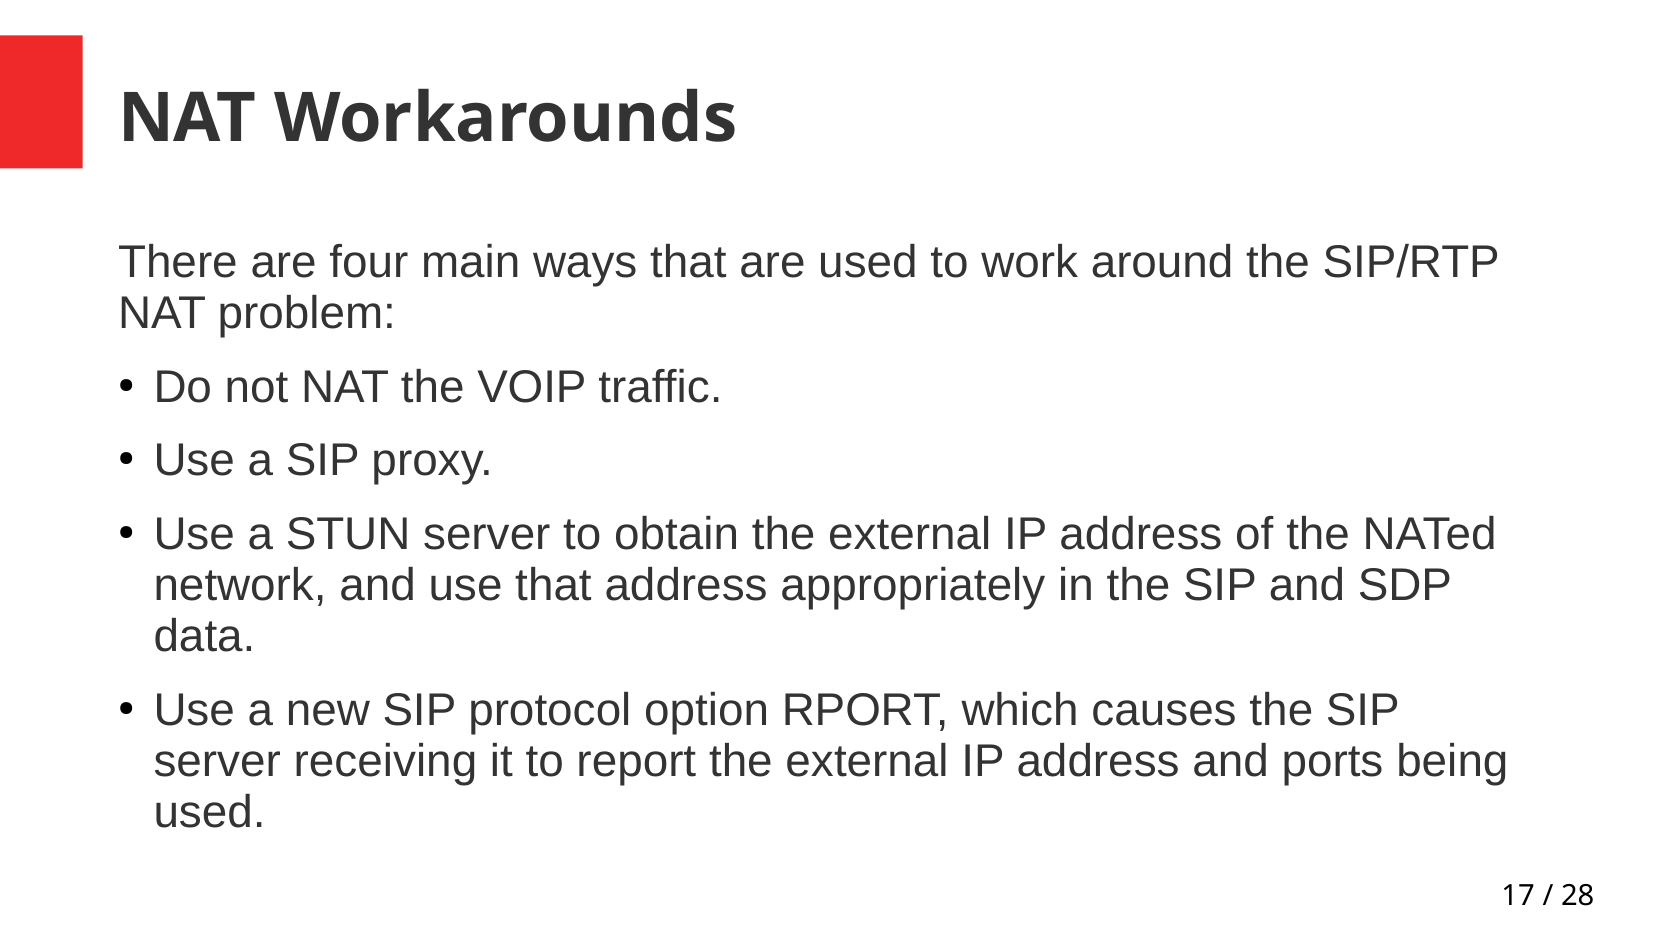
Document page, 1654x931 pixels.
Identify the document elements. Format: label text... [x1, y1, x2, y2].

title NAT Workarounds [118, 37, 1571, 193]
list There are four main ways that are used to work around the SIP/RTP NAT problem: Do not NAT the VOIP traffic. Use a SIP proxy. Use a STUN server to obtain the external IP address of the NATed network, and use that address appropriately in the SIP and SDP data. Use a new SIP protocol option RPORT, which causes the SIP server receiving it to report the external IP address and ports being used. [118, 236, 1536, 839]
